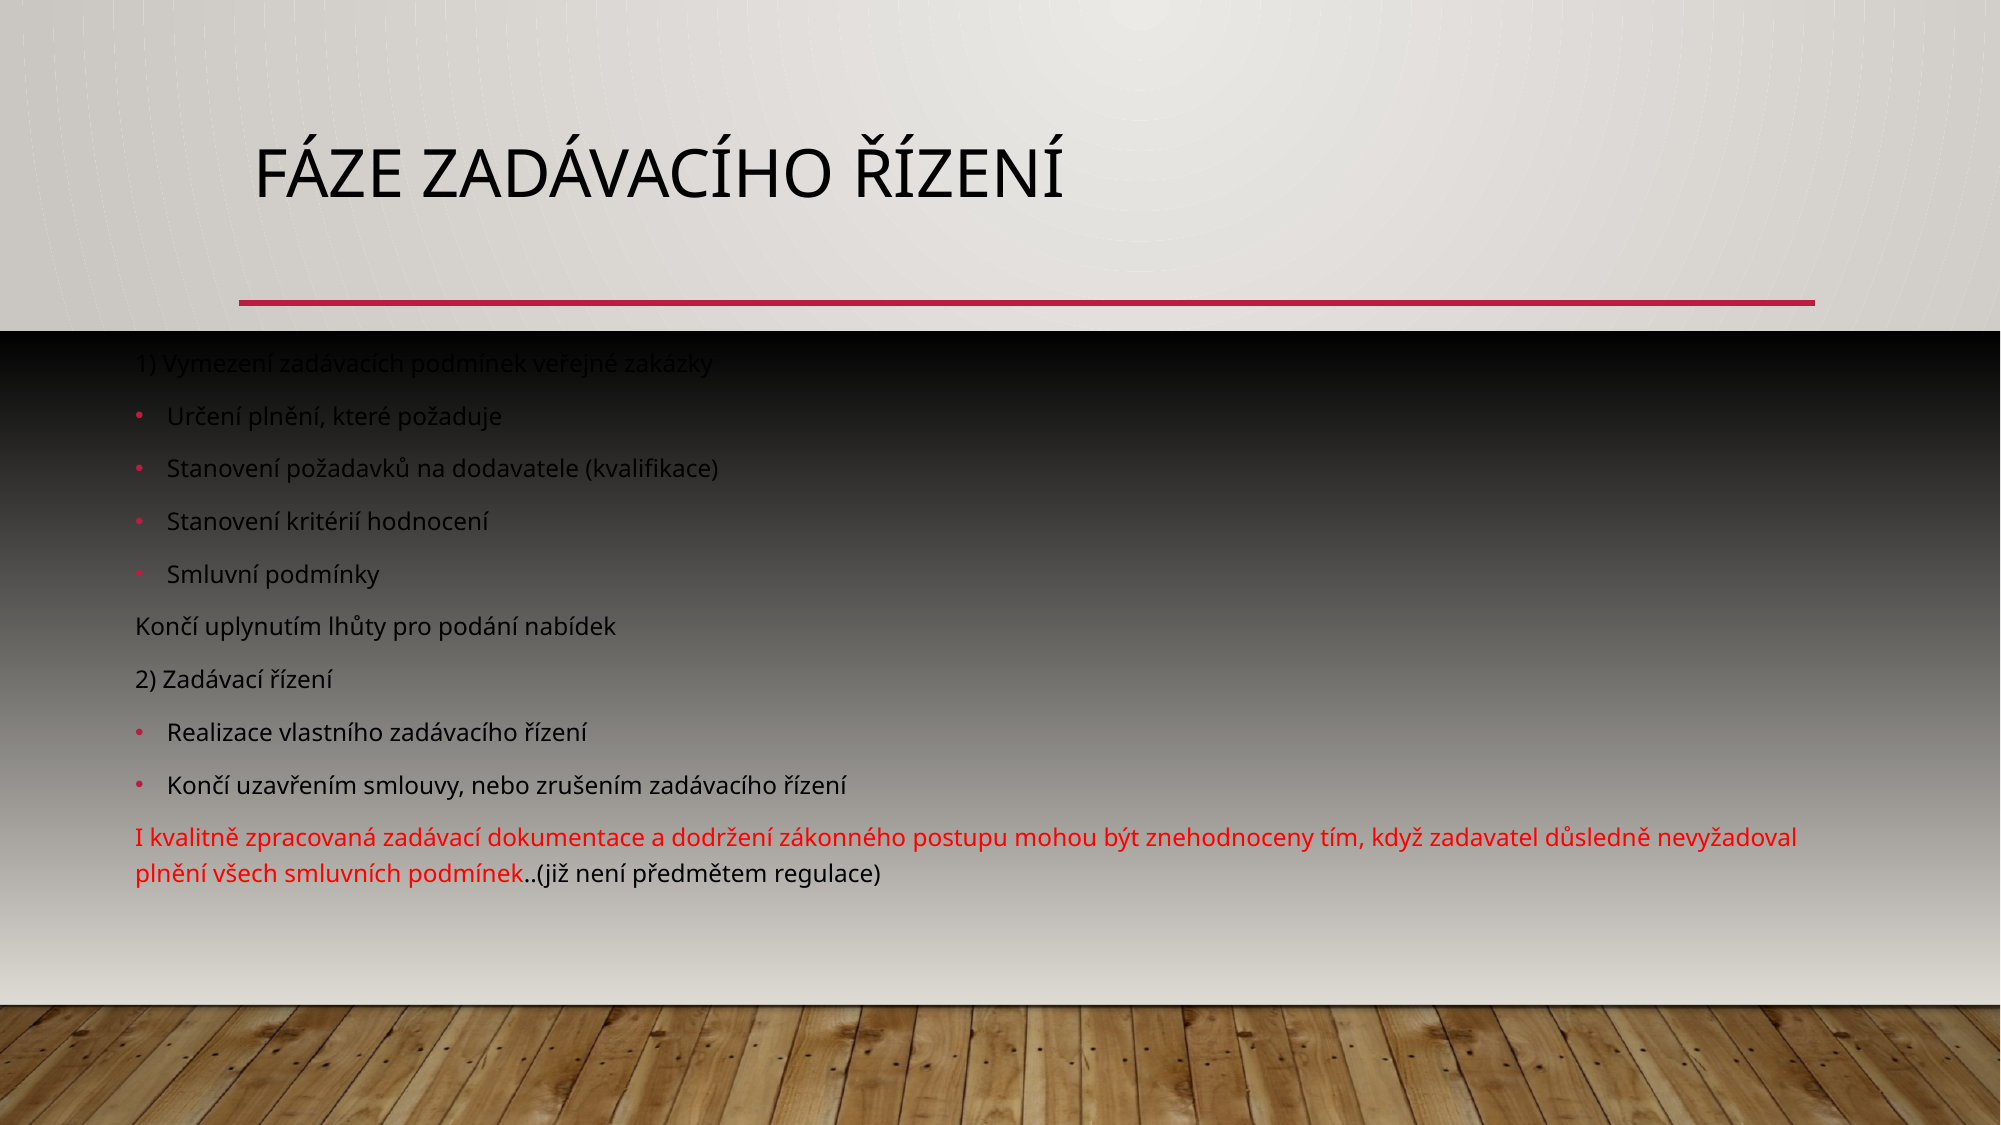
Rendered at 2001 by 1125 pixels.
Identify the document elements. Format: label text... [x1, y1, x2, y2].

title Fáze zadávacího řízení [238, 131, 1814, 305]
list 1) Vymezení zadávacích podmínek veřejné zakázky Určení plnění, které požaduje Stanovení požadavků na dodavatele (kvalifikace) Stanovení kritérií hodnocení Smluvní podmínky Končí uplynutím lhůty pro podání nabídek 2) Zadávací řízení Realizace vlastního zadávacího řízení Končí uzavřením smlouvy, nebo zrušením zadávacího řízení I kvalitně zpracovaná zadávací dokumentace a dodržení zákonného postupu mohou být znehodnoceny tím, když zadavatel důsledně nevyžadoval plnění všech smluvních podmínek..(již není předmětem regulace) [120, 334, 1814, 897]
